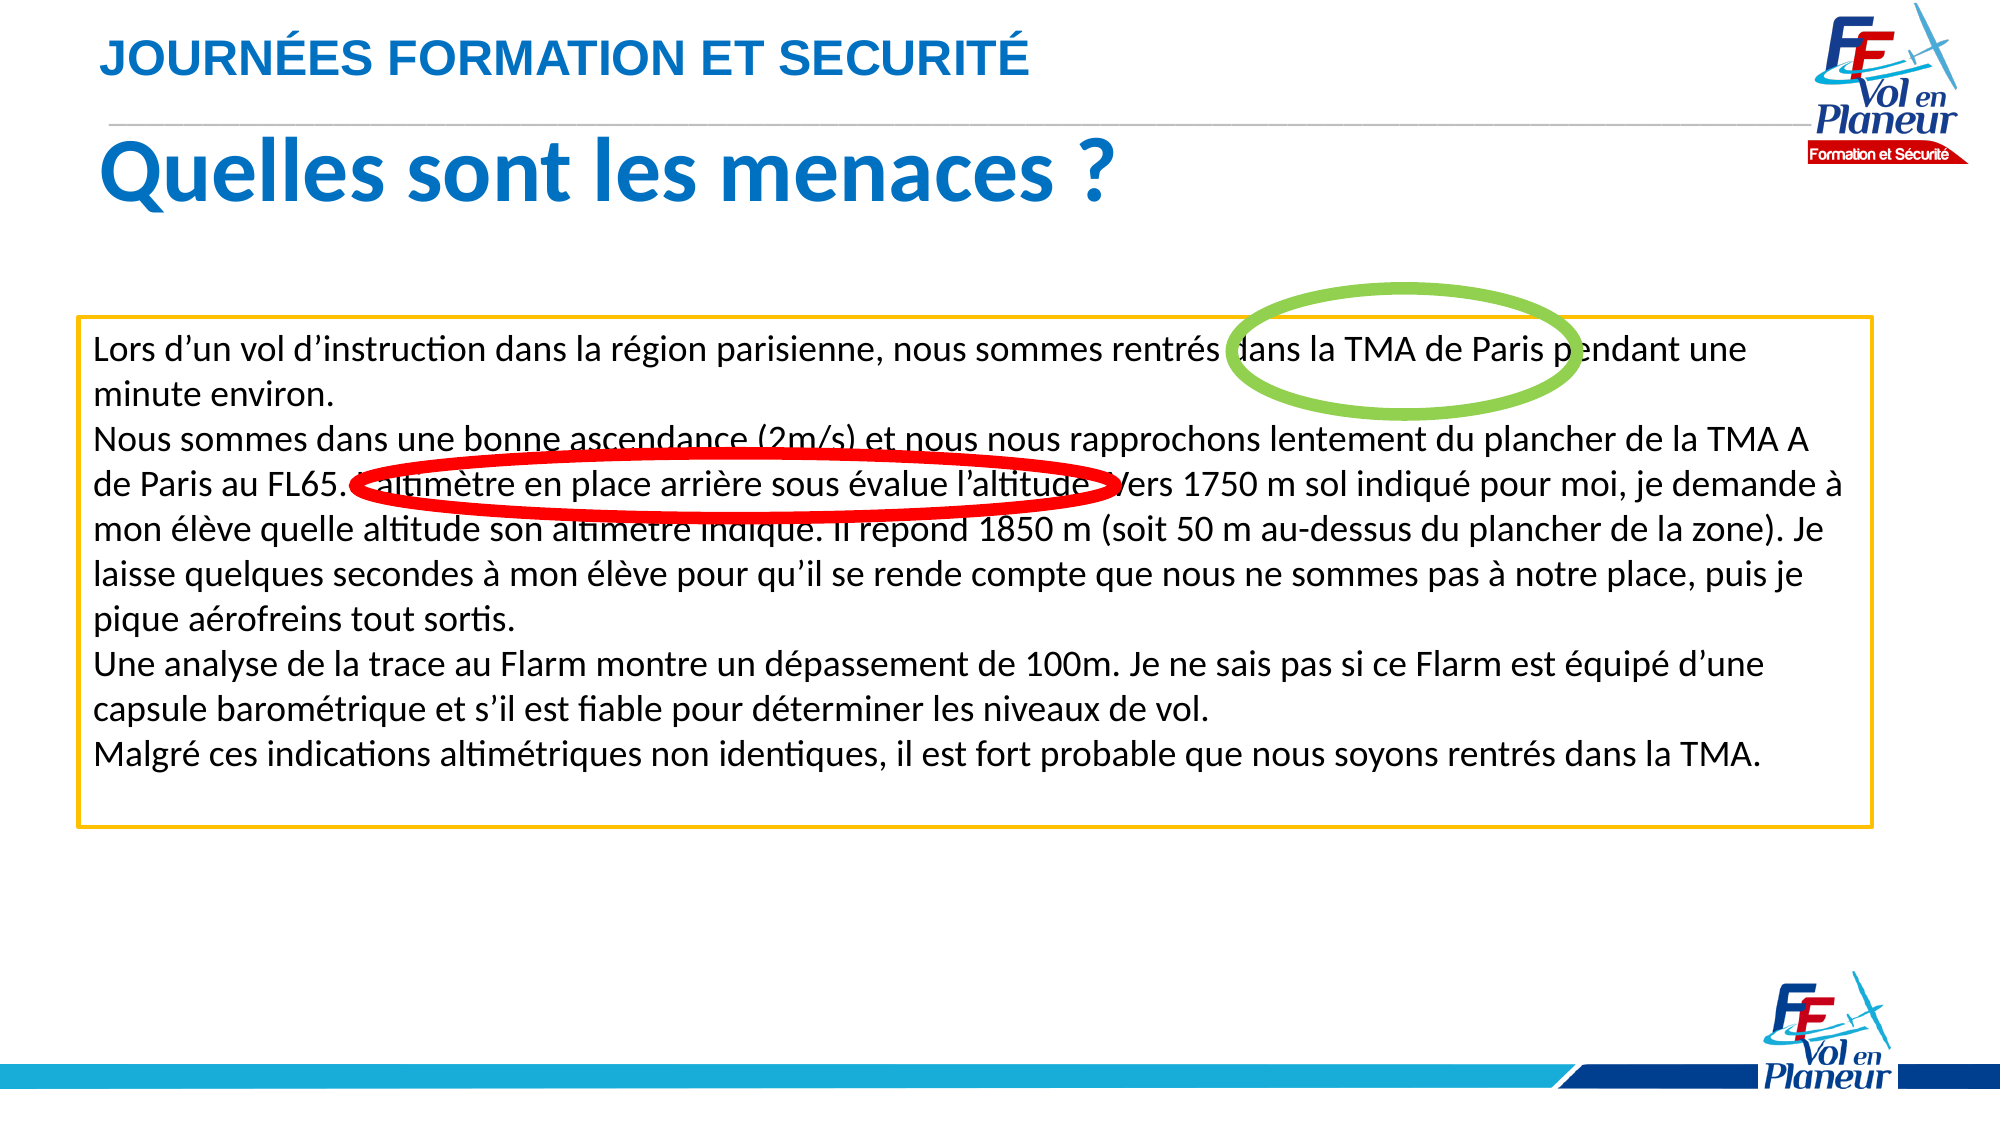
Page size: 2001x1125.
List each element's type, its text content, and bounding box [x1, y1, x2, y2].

picture [1759, 2, 2000, 165]
list JOURNÉES FORMATION ET SECURITÉ [70, 24, 1547, 93]
text_box Quelles sont les menaces ? [84, 102, 1289, 227]
text_box Lors d’un vol d’instruction dans la région parisienne, nous sommes rentrés dans la TMA de Paris pendant une minute environ. Nous sommes dans une bonne ascendance (2m/s) et nous nous rapprochons lentement du plancher de la TMA A de Paris au FL65. L’altimètre en place arrière sous évalue l’altitude. Vers 1750 m sol indiqué pour moi, je demande à mon élève quelle altitude son altimètre indique. Il répond 1850 m (soit 50 m au-dessus du plancher de la zone). Je laisse quelques secondes à mon élève pour qu’il se rende compte que nous ne sommes pas à notre place, puis je pique aérofreins tout sortis. Une analyse de la trace au Flarm montre un dépassement de 100m. Je ne sais pas si ce Flarm est équipé d’une capsule barométrique et s’il est fiable pour déterminer les niveaux de vol. Malgré ces indications altimétriques non identiques, il est fort probable que nous soyons rentrés dans la TMA. [1241, 317, 1569, 408]
picture [0, 959, 2000, 1125]
text_box Lors d’un vol d’instruction dans la région parisienne, nous sommes rentrés dans la TMA de Paris pendant une minute environ. Nous sommes dans une bonne ascendance (2m/s) et nous nous rapprochons lentement du plancher de la TMA A de Paris au FL65. L’altimètre en place arrière sous évalue l’altitude. Vers 1750 m sol indiqué pour moi, je demande à mon élève quelle altitude son altimètre indique. Il répond 1850 m (soit 50 m au-dessus du plancher de la zone). Je laisse quelques secondes à mon élève pour qu’il se rende compte que nous ne sommes pas à notre place, puis je pique aérofreins tout sortis. Une analyse de la trace au Flarm montre un dépassement de 100m. Je ne sais pas si ce Flarm est équipé d’une capsule barométrique et s’il est fiable pour déterminer les niveaux de vol. Malgré ces indications altimétriques non identiques, il est fort probable que nous soyons rentrés dans la TMA. [78, 317, 1873, 827]
